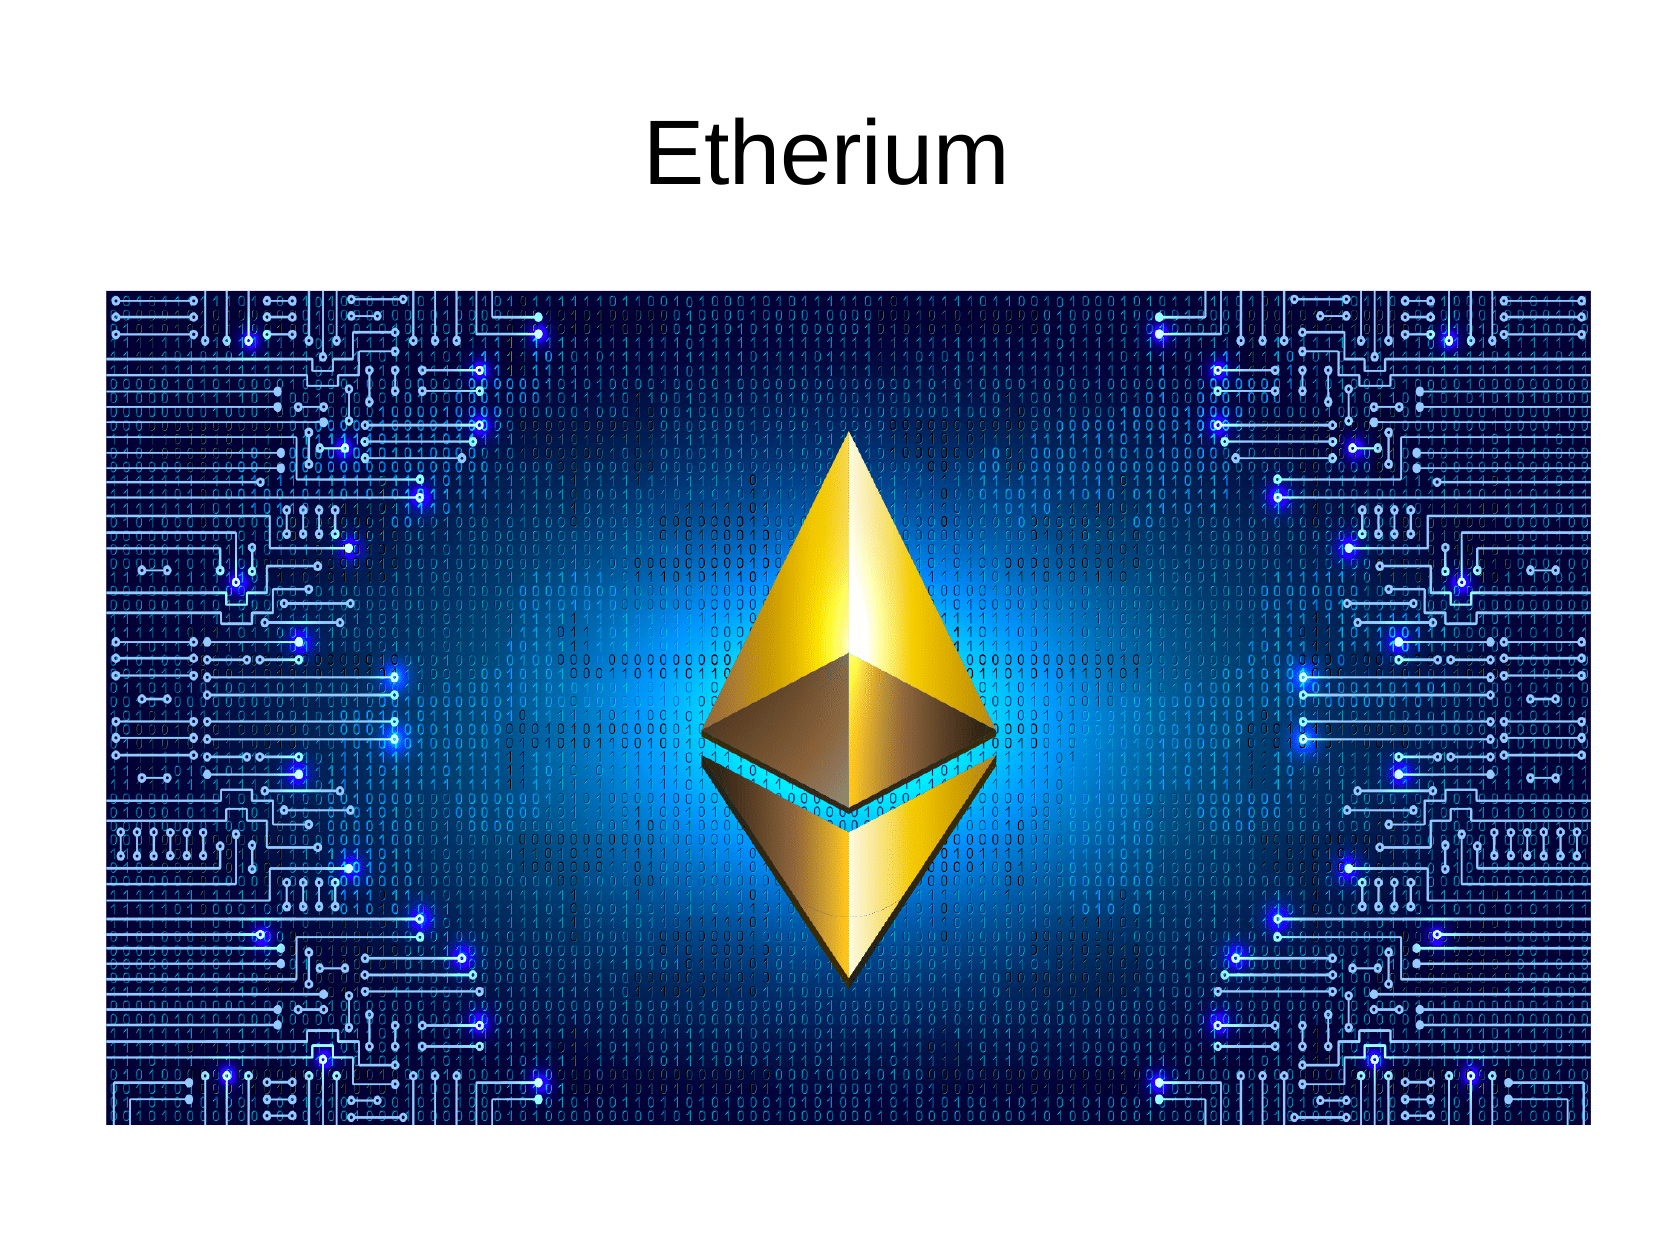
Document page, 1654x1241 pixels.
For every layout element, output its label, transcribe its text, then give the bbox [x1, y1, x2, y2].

title Etherium [82, 49, 1571, 257]
picture [106, 290, 1591, 1126]
